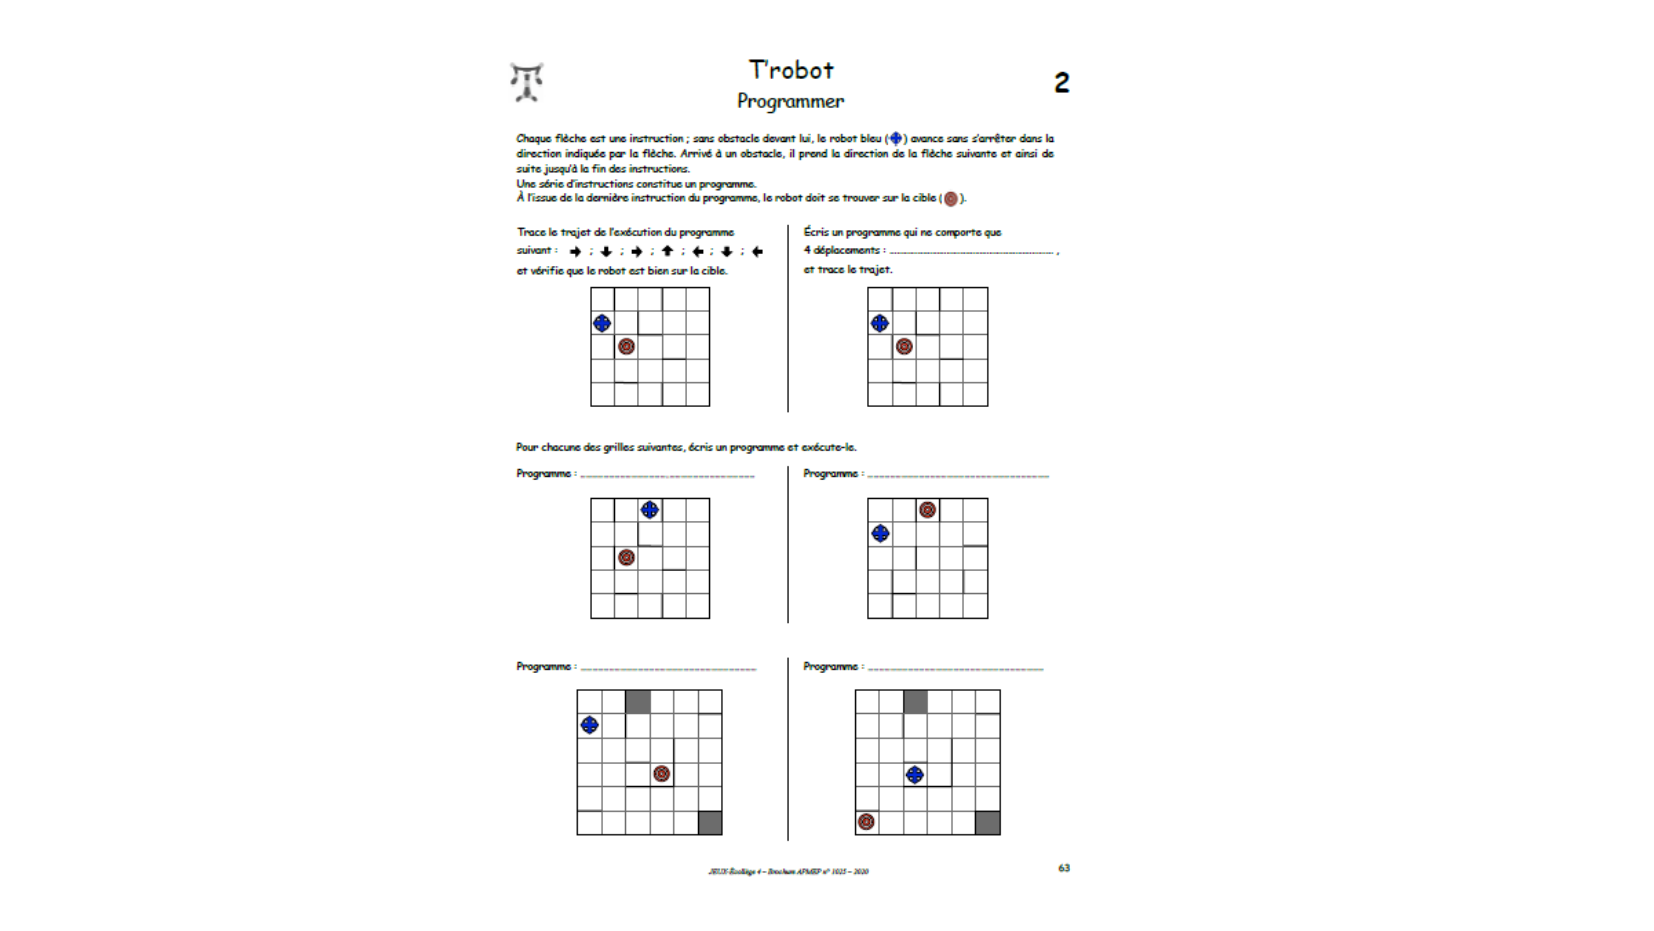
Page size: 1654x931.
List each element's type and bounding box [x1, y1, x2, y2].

picture [490, 39, 1081, 888]
